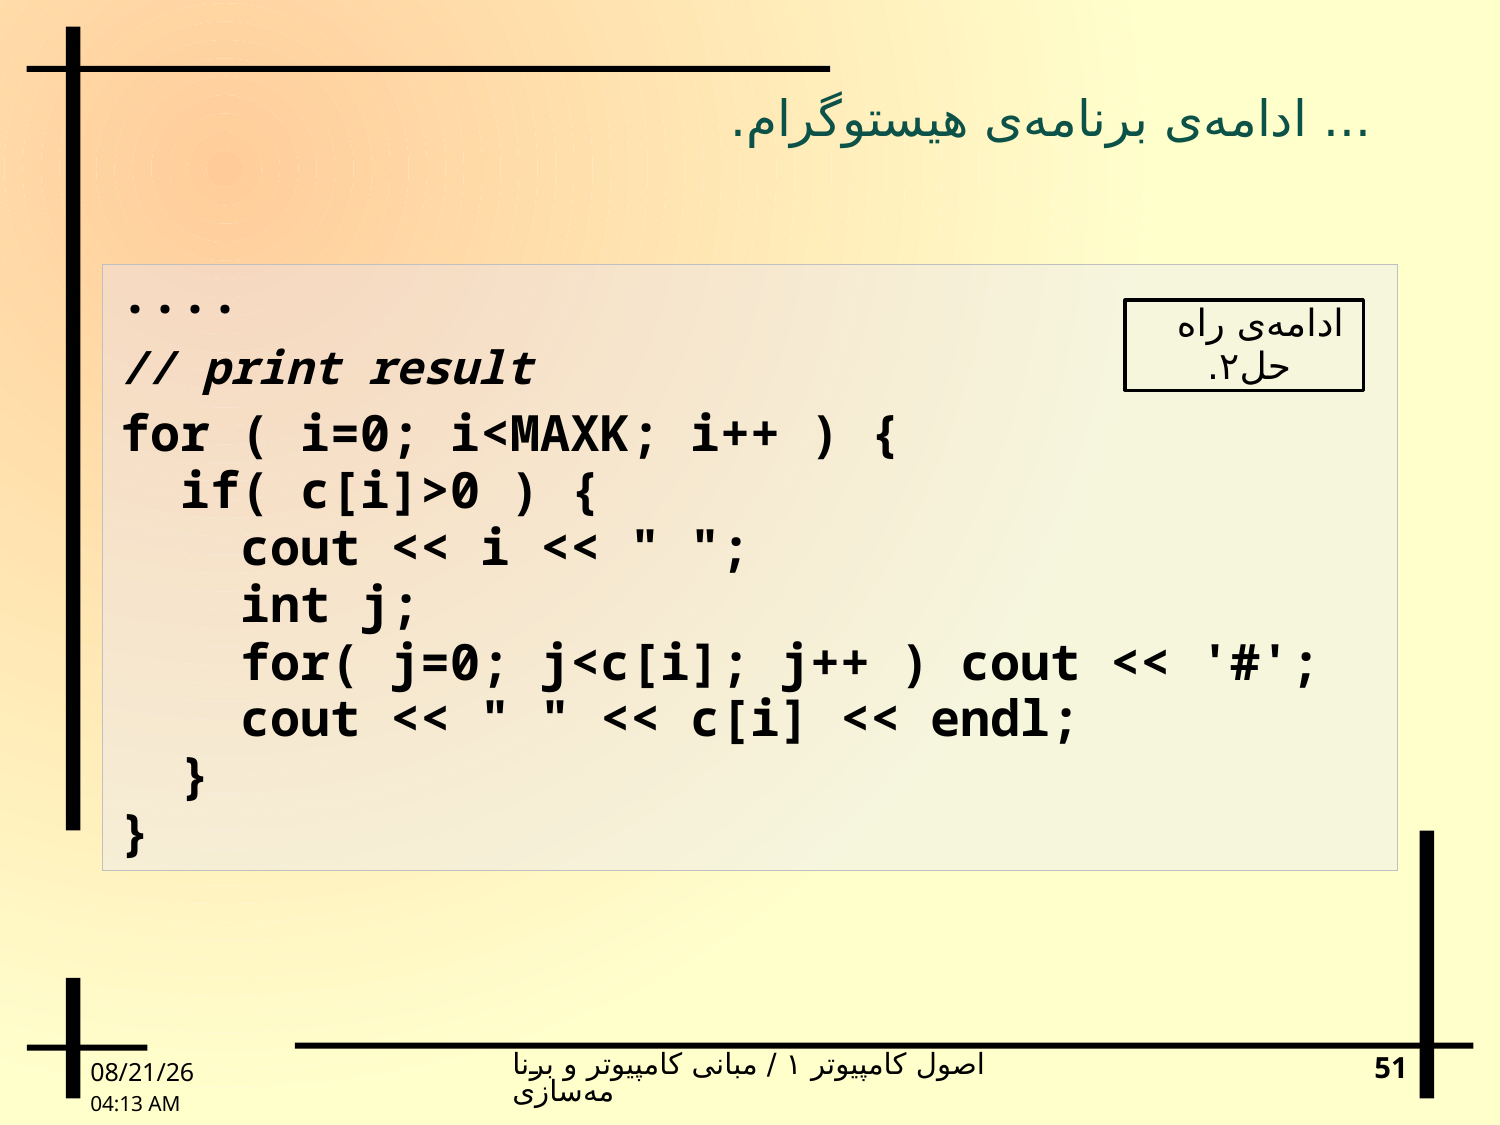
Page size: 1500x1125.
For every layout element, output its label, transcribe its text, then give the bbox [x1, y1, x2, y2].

list ادامه‌ی راه حل۲. [1125, 299, 1364, 365]
text_box .... // print result for ( i=0; i<MAXK; i++ ) { if( c[i]>0 ) { cout << i << " "; int j; for( j=0; j<c[i]; j++ ) cout << '#'; cout << " " << c[i] << endl; } } [102, 264, 1398, 871]
list ... ادامه‌ی برنامه‌ی هیستوگرام. [86, 89, 1425, 188]
